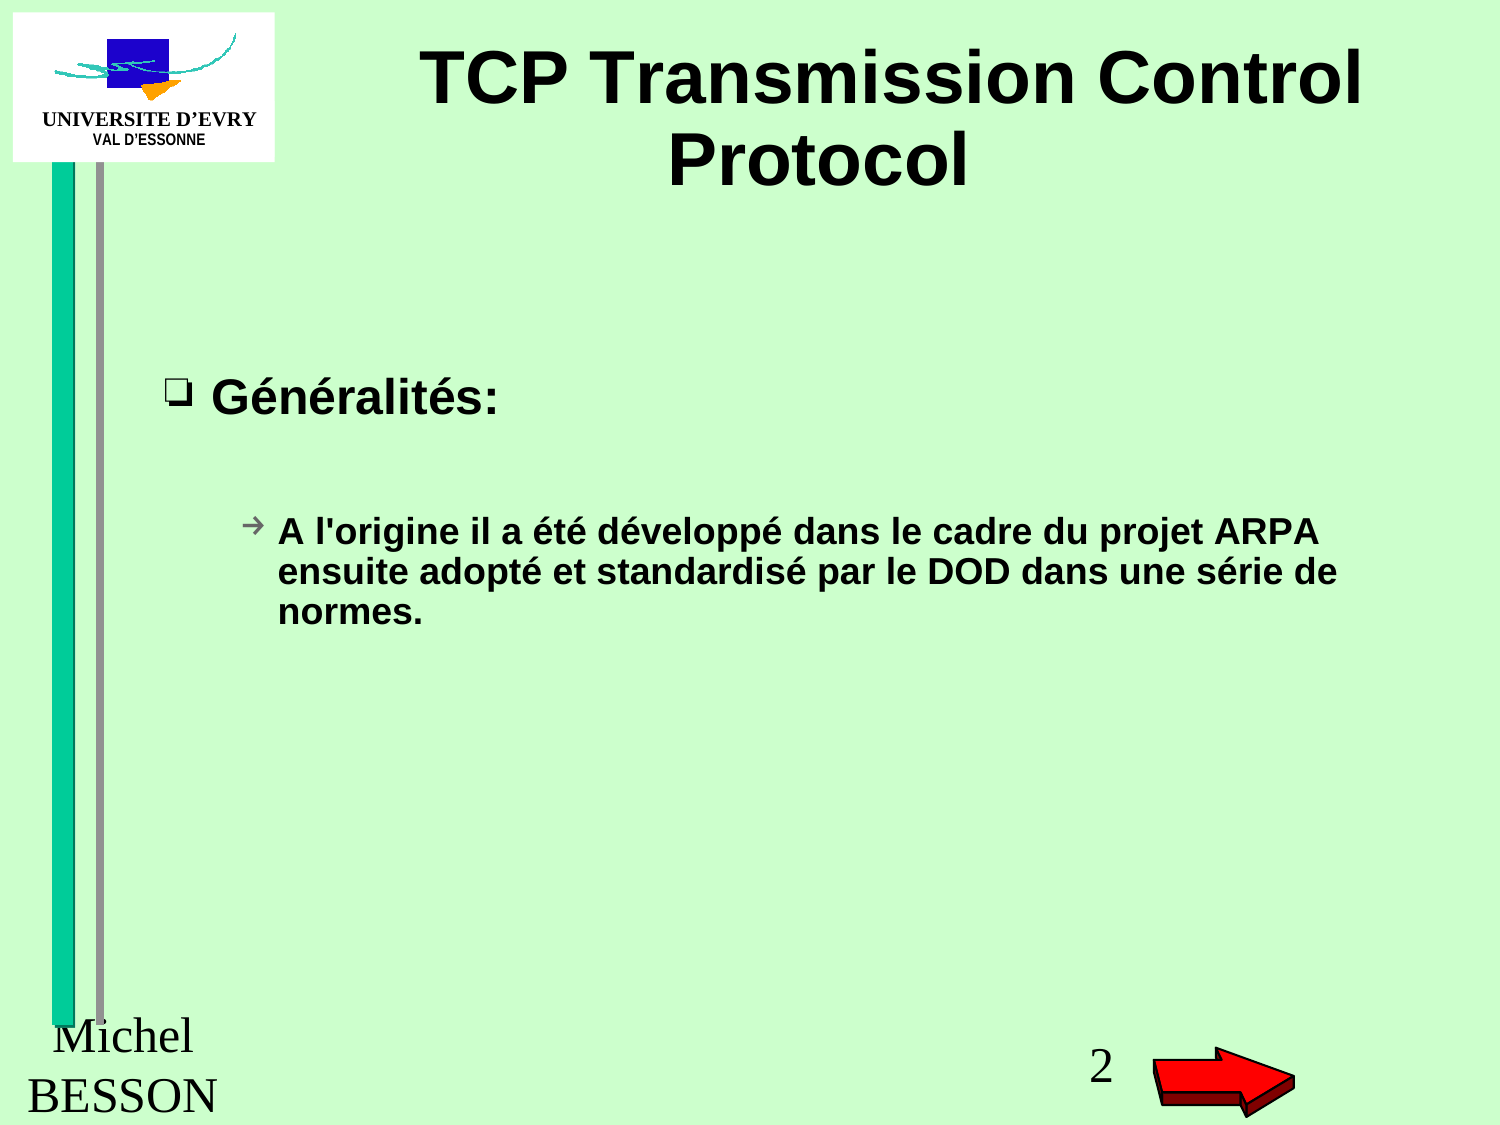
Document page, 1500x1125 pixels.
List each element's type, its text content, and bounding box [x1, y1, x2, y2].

text_box [1153, 1047, 1294, 1117]
picture [24, 21, 263, 101]
title TCP Transmission Control Protocol [299, 31, 1485, 209]
list Généralités: A l'origine il a été développé dans le cadre du projet ARPA ensuite adopté et standardisé par le DOD dans une série de normes. [150, 363, 1466, 788]
